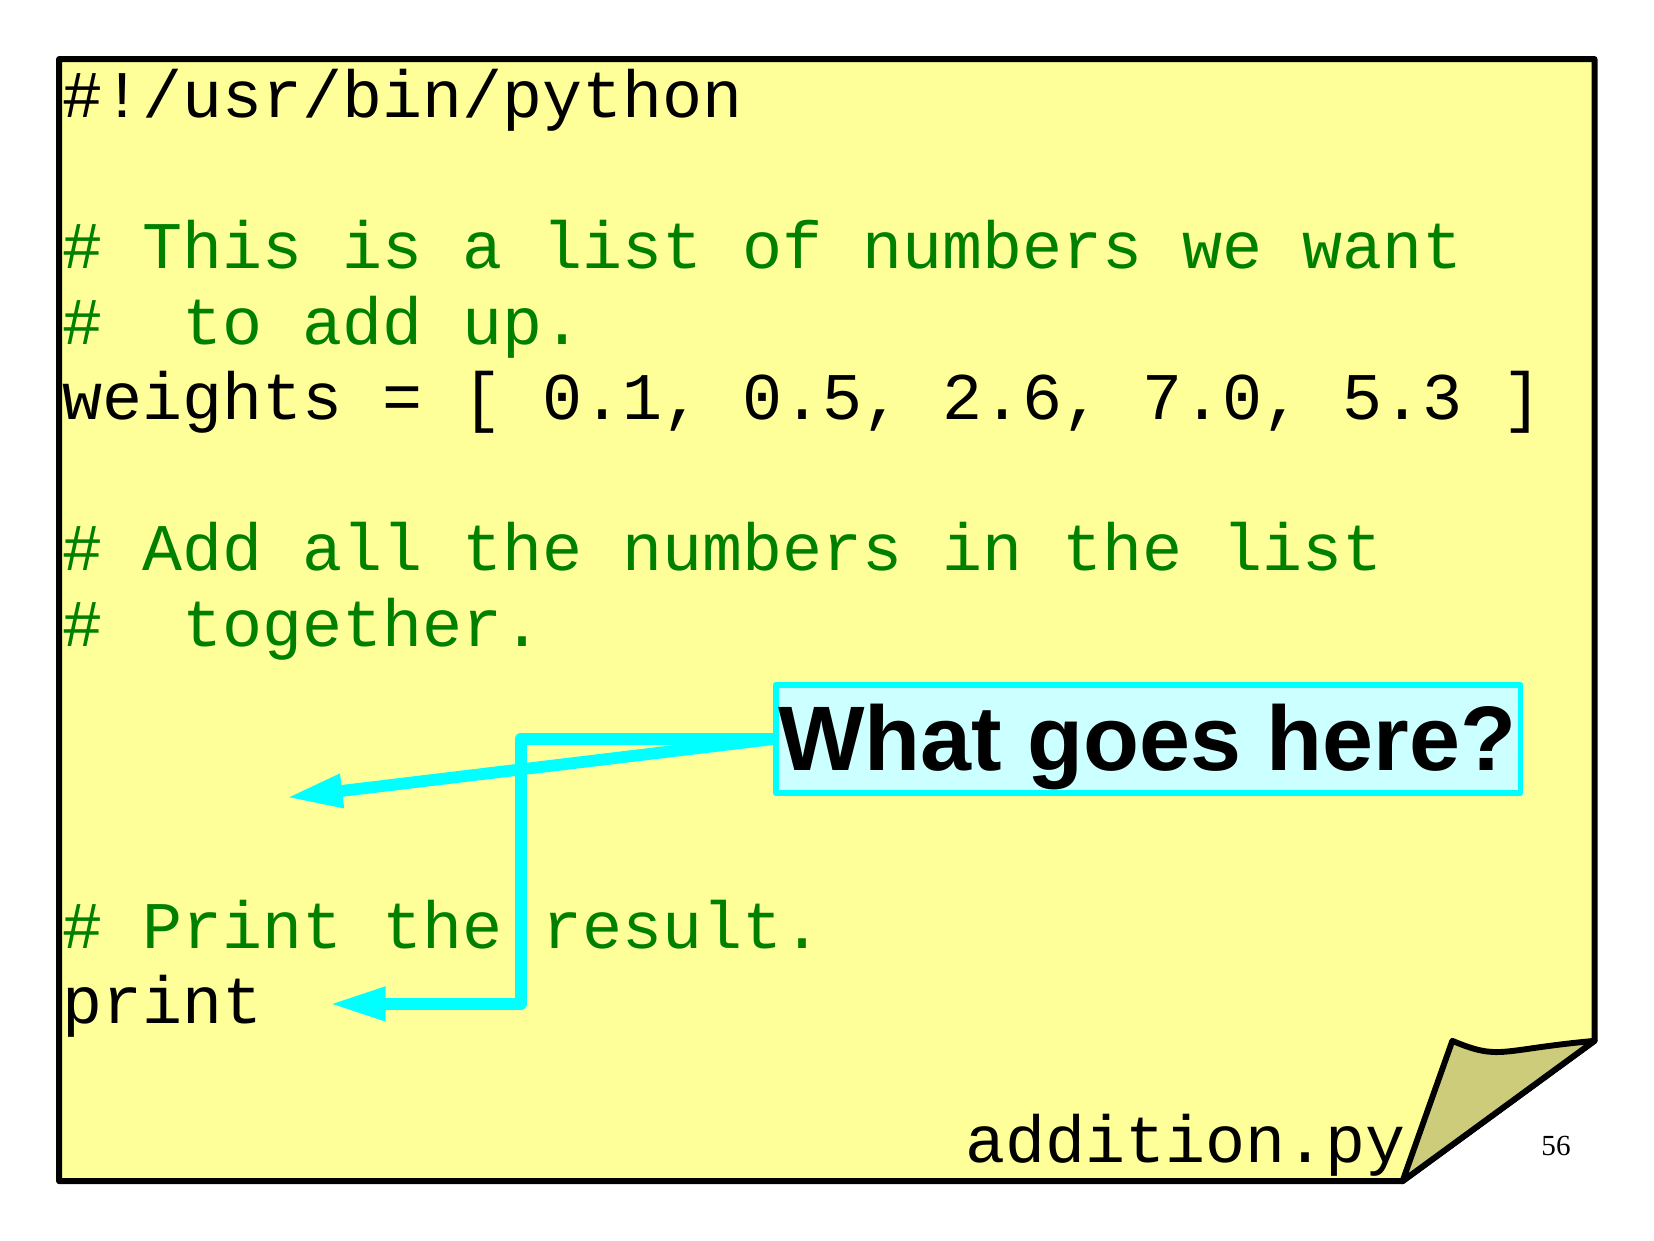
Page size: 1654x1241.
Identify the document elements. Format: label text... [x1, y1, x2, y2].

text_box #!/usr/bin/python # This is a list of numbers we want # to add up. weights = [ 0.1, 0.5, 2.6, 7.0, 5.3 ] # Add all the numbers in the list # together. # Print the result. print [59, 59, 1595, 1182]
text_box addition.py [962, 1104, 1409, 1186]
text_box What goes here? [775, 684, 1521, 794]
